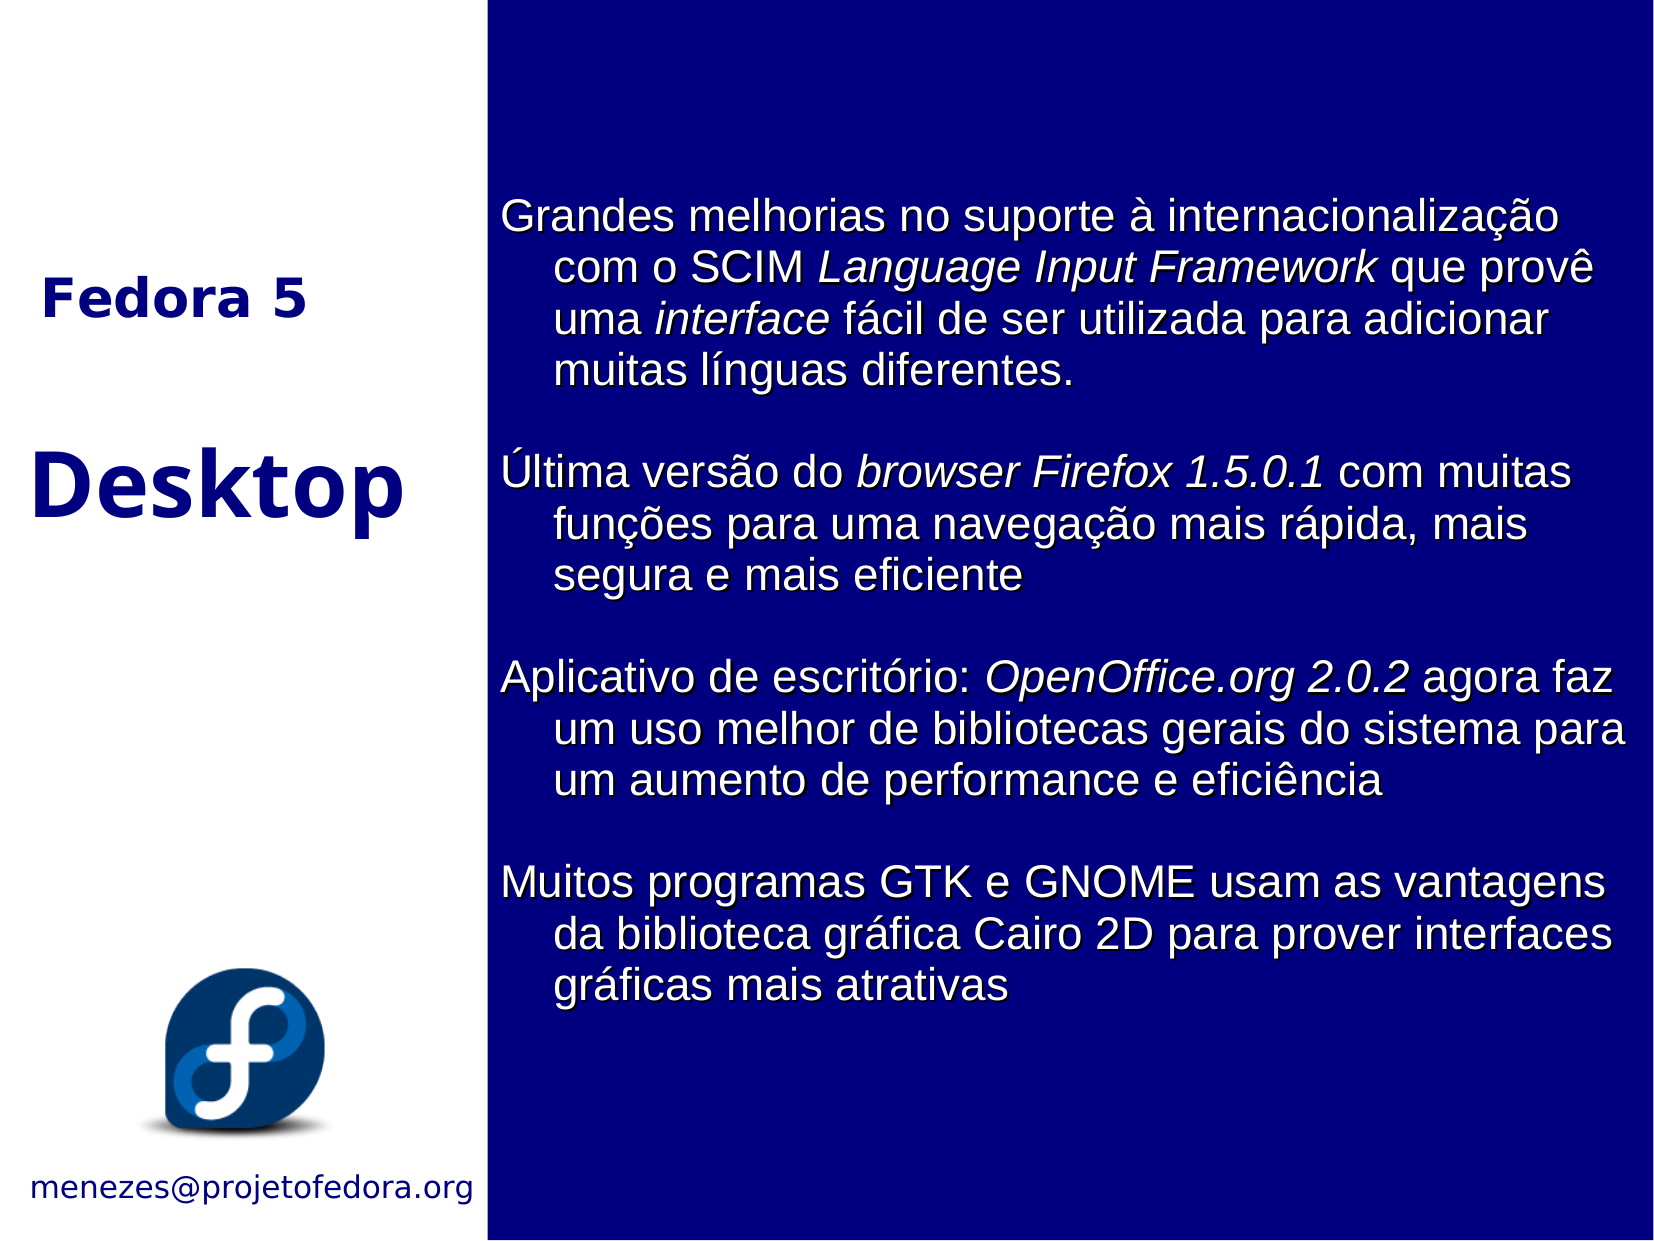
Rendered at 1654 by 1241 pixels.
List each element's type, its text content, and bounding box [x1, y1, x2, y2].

text_box Fedora 5 [25, 259, 325, 338]
text_box Grandes melhorias no suporte à internacionalização com o SCIM Language Input Framework que provê uma interface fácil de ser utilizada para adicionar muitas línguas diferentes. Última versão do browser Firefox 1.5.0.1 com muitas funções para uma navegação mais rápida, mais segura e mais eficiente Aplicativo de escritório: OpenOffice.org 2.0.2 agora faz um uso melhor de bibliotecas gerais do sistema para um aumento de performance e eficiência Muitos programas GTK e GNOME usam as vantagens da biblioteca gráfica Cairo 2D para prover interfaces gráficas mais atrativas [467, 182, 1654, 1195]
text_box Desktop [0, 412, 419, 540]
picture [132, 967, 339, 1141]
